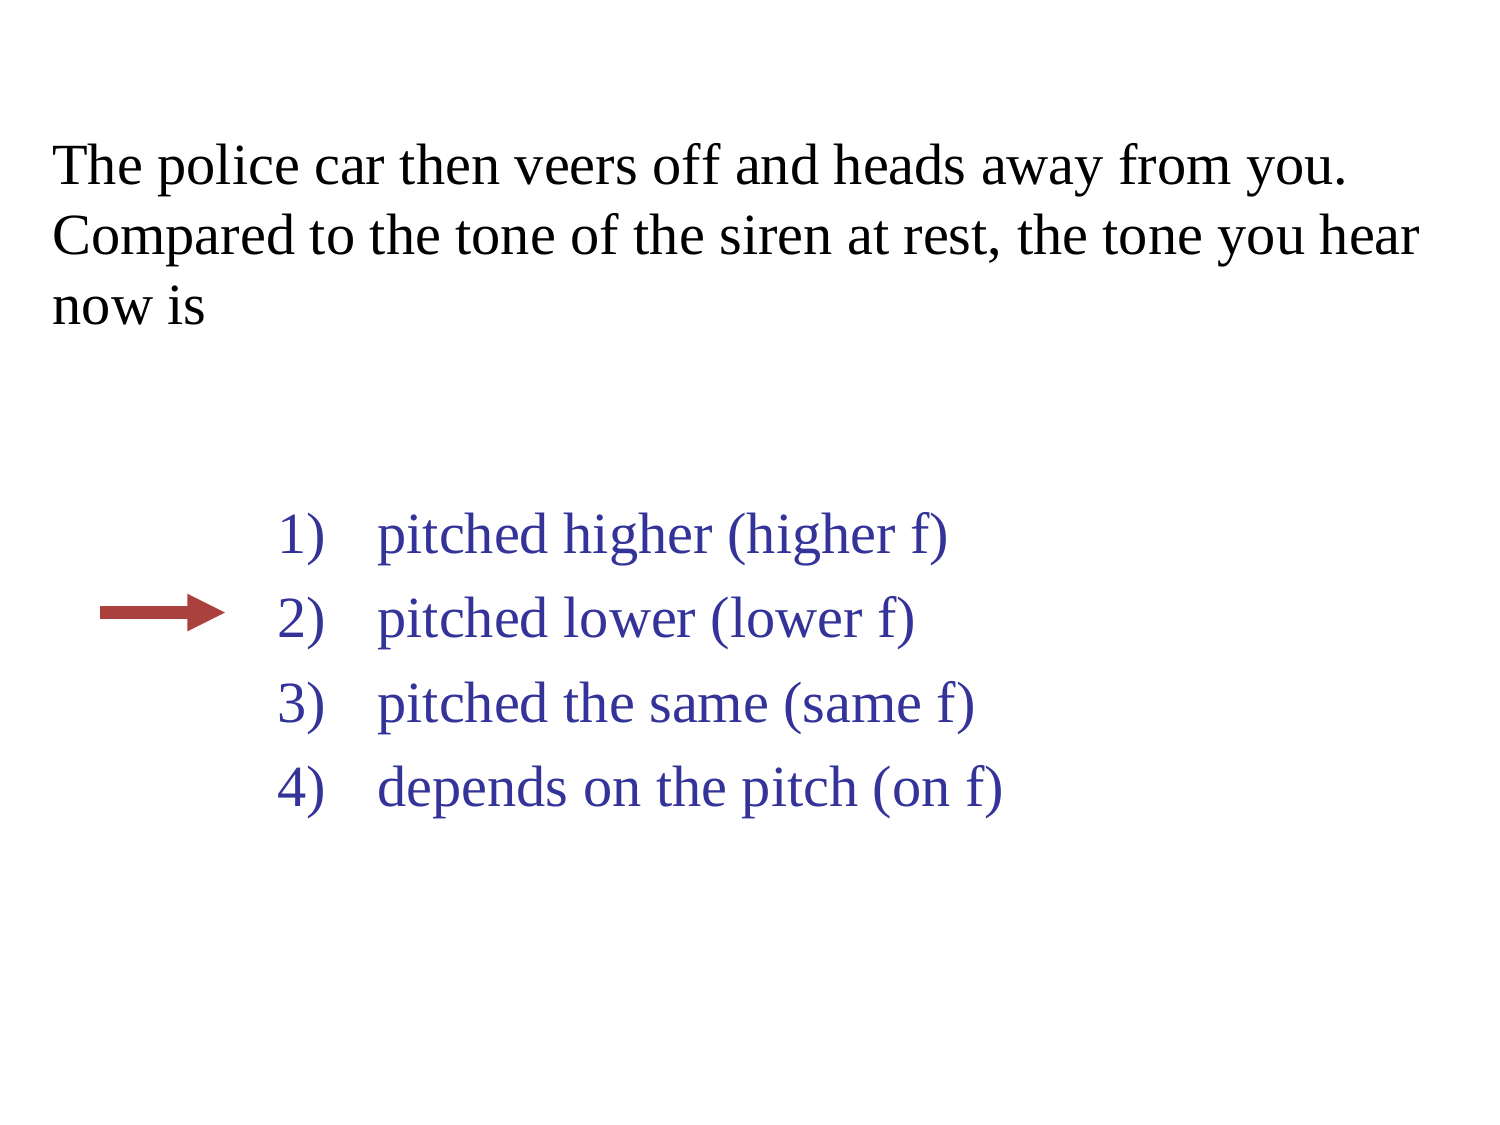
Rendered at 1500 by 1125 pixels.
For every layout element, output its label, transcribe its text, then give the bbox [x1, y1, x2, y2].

title The police car then veers off and heads away from you. Compared to the tone of the siren at rest, the tone you hear now is [37, 75, 1500, 388]
list pitched higher (higher f) pitched lower (lower f) pitched the same (same f) depends on the pitch (on f) [262, 487, 1375, 926]
